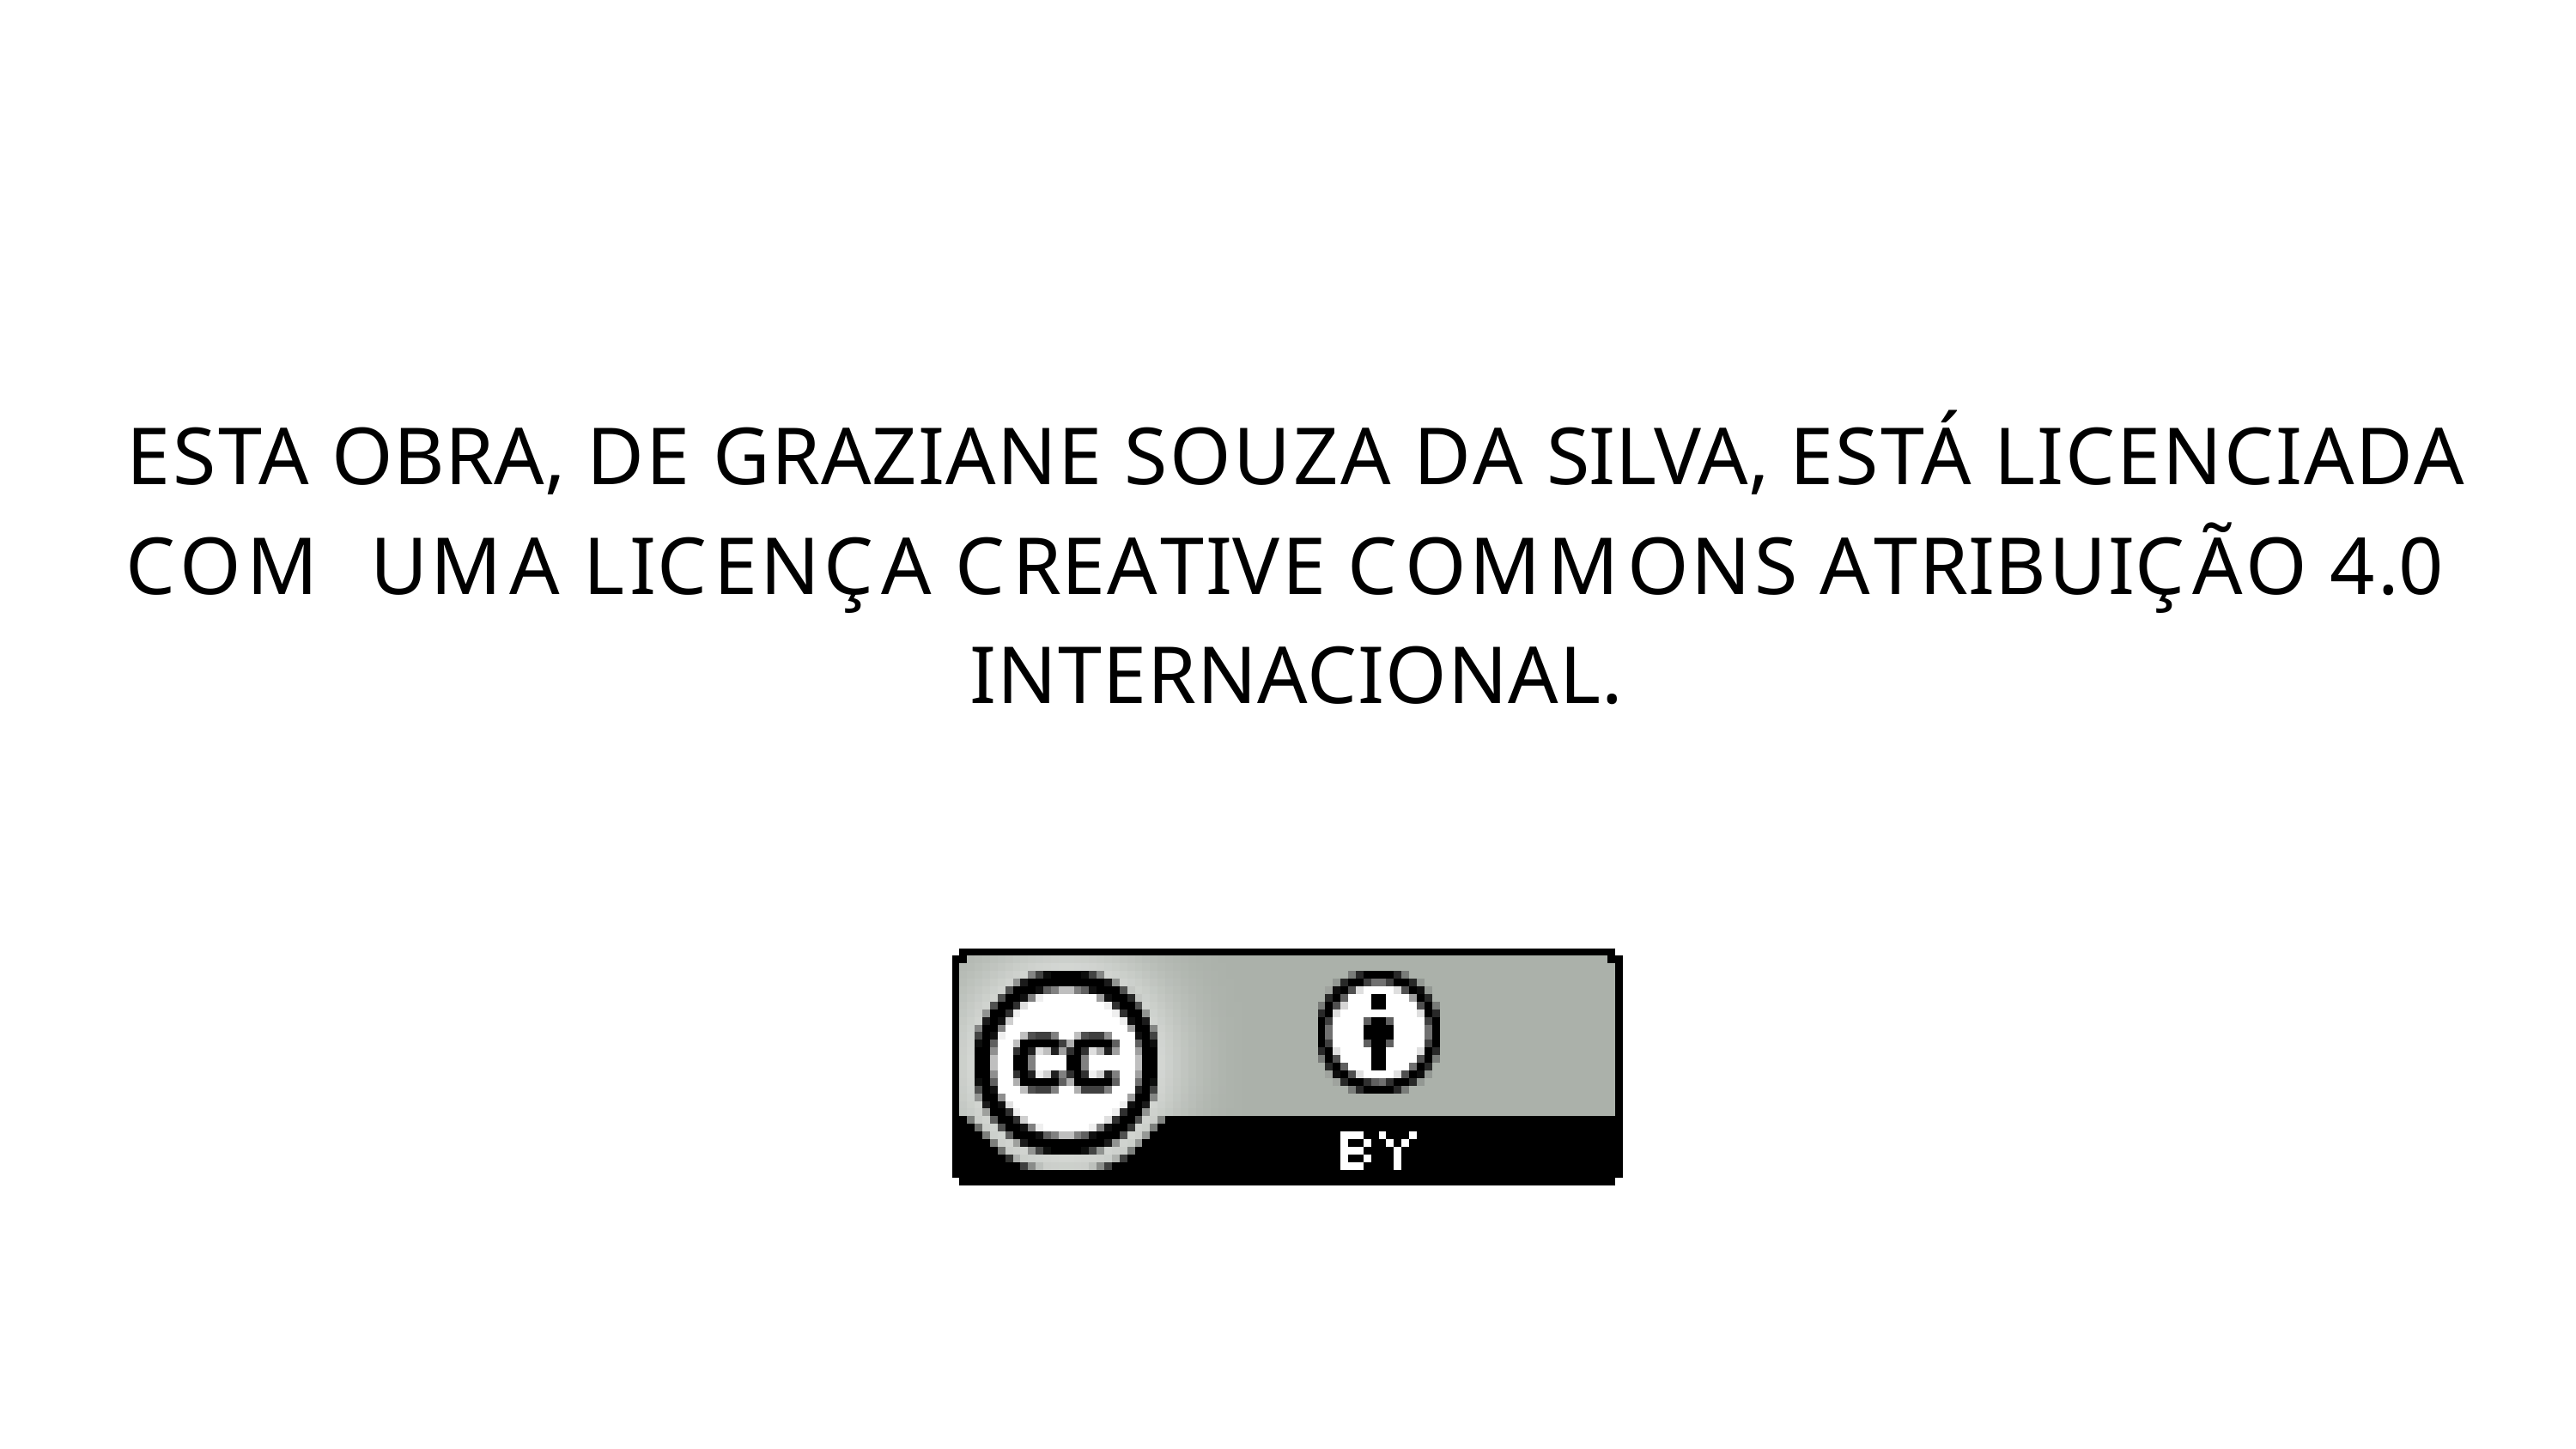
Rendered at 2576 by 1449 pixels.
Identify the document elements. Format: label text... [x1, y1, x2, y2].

title ESTA OBRA, DE GRAZIANE SOUZA DA SILVA, ESTÁ LICENCIADA COM UMA LICENÇA CREATIVE COMMONS ATRIBUIÇÃO 4.0 INTERNACIONAL. [64, 389, 2530, 720]
picture [952, 949, 1623, 1185]
